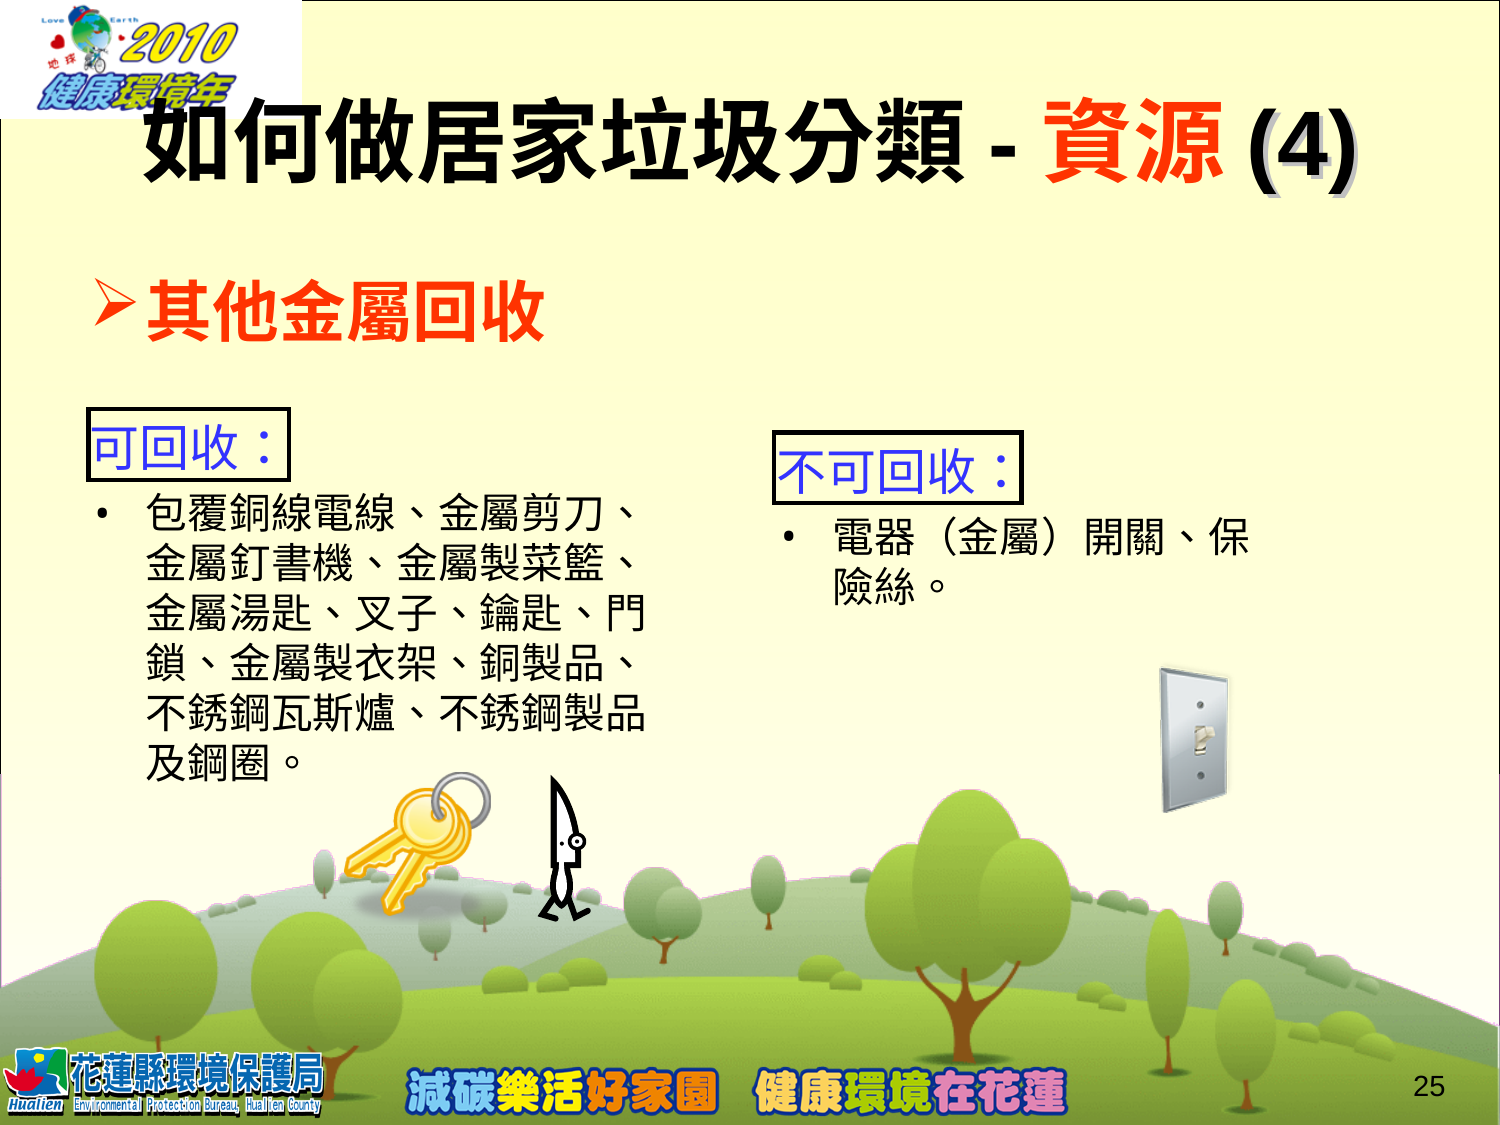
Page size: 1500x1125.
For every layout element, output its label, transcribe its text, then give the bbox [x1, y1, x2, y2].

text_box [773, 432, 1022, 504]
text_box 不可回收： 電器（金屬）開關、保險絲。 [761, 432, 1294, 693]
picture [0, 0, 302, 119]
picture [0, 645, 1500, 1125]
list 其他金屬回收 可回收： 包覆銅線電線、金屬剪刀、金屬釘書機、金屬製菜籃、金屬湯匙、叉子、鑰匙、門鎖、金屬製衣架、銅製品、不銹鋼瓦斯爐、不銹鋼製品及鋼圈。 [74, 262, 680, 823]
title 如何做居家垃圾分類-資源(4) [75, 45, 1426, 233]
text_box [88, 408, 290, 480]
